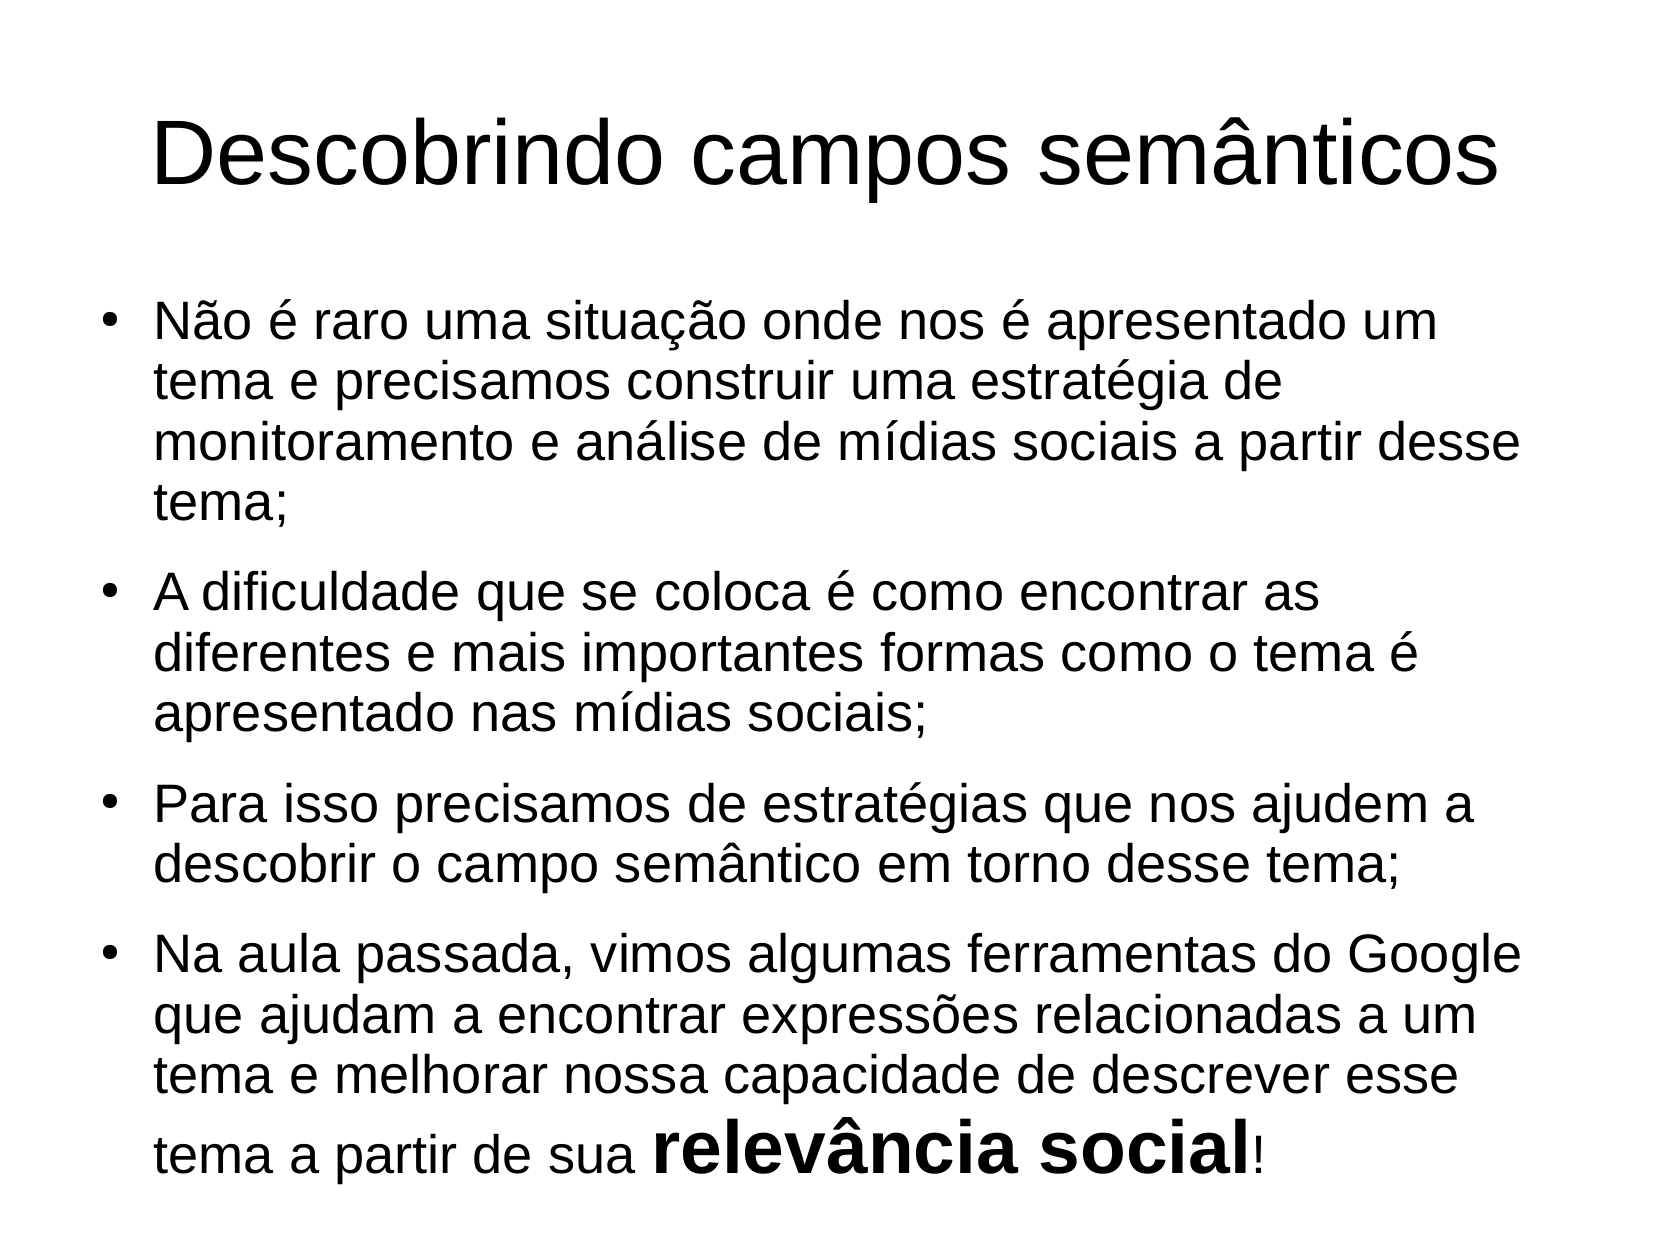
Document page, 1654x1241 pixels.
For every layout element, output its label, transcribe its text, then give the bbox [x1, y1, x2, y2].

title Descobrindo campos semânticos [82, 49, 1571, 257]
list Não é raro uma situação onde nos é apresentado um tema e precisamos construir uma estratégia de monitoramento e análise de mídias sociais a partir desse tema; A dificuldade que se coloca é como encontrar as diferentes e mais importantes formas como o tema é apresentado nas mídias sociais; Para isso precisamos de estratégias que nos ajudem a descobrir o campo semântico em torno desse tema; Na aula passada, vimos algumas ferramentas do Google que ajudam a encontrar expressões relacionadas a um tema e melhorar nossa capacidade de descrever esse tema a partir de sua relevância social! [82, 290, 1571, 1010]
